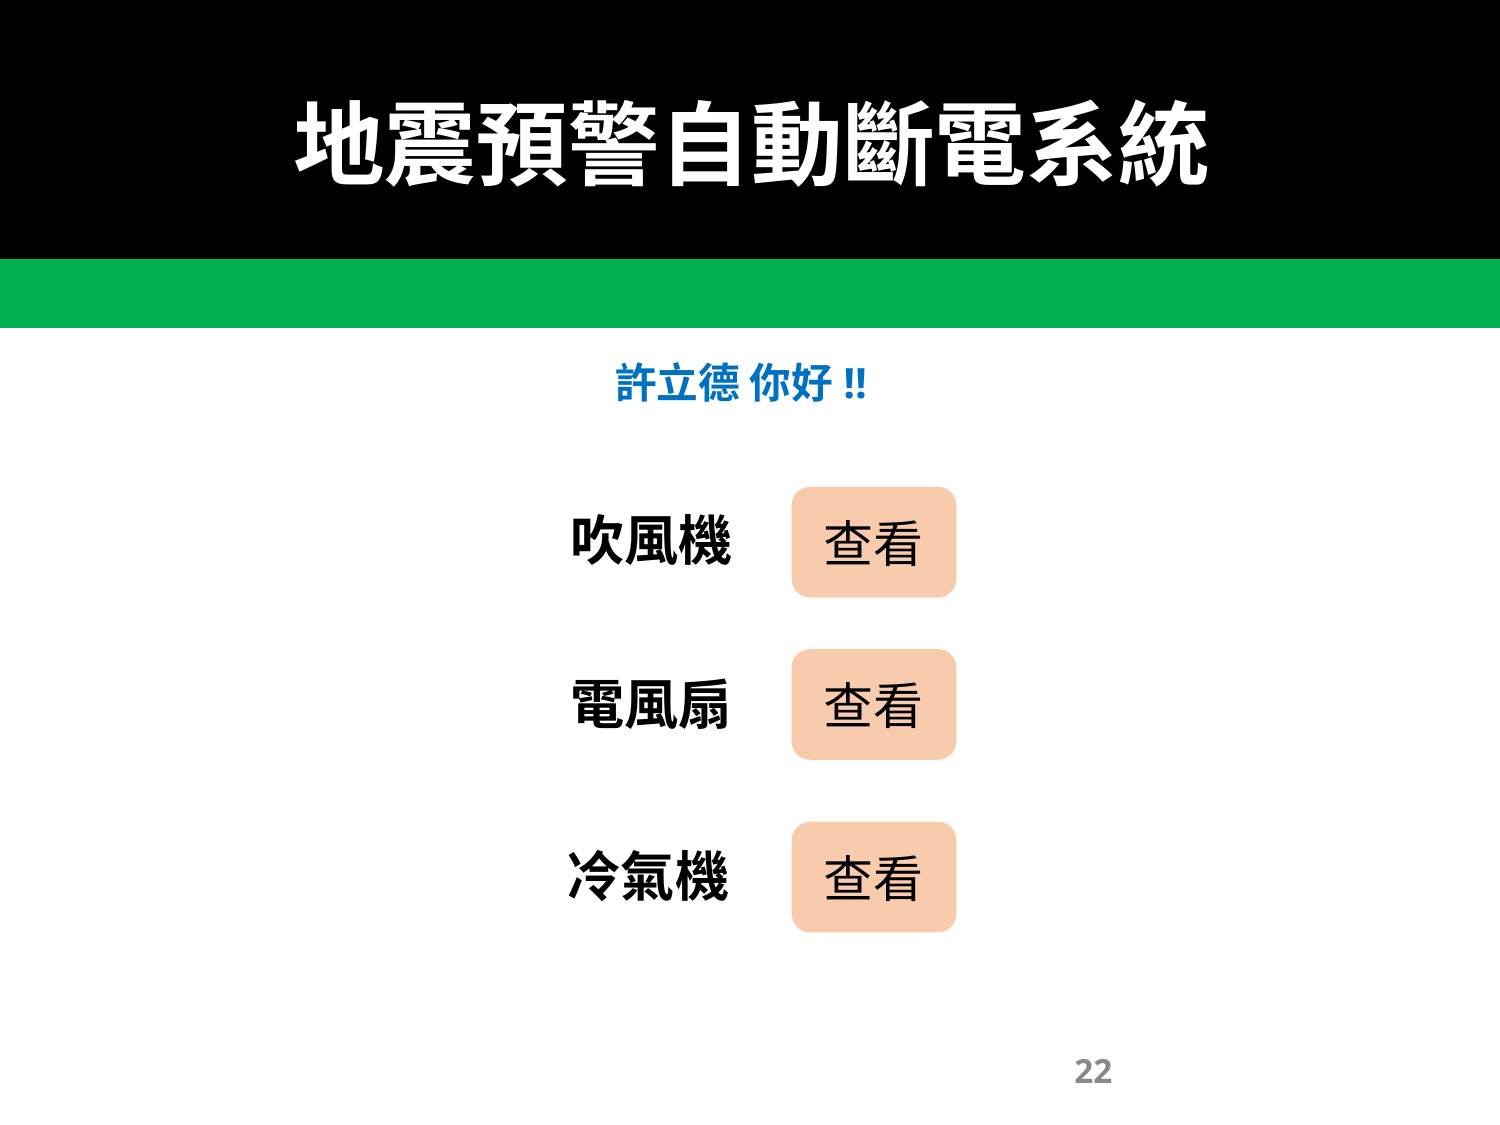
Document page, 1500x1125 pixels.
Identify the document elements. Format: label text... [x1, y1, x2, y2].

text_box [0, 0, 1500, 328]
text_box 查看 [791, 821, 957, 933]
text_box 地震預警自動斷電系統 [278, 79, 1234, 206]
text_box 電風扇 [555, 663, 751, 744]
text_box 查看 [791, 486, 957, 598]
text_box 22 [1059, 1042, 1397, 1103]
text_box 冷氣機 [551, 834, 746, 916]
text_box 許立德 你好!! [600, 349, 892, 416]
title 介面功能細節 [41, 258, 1405, 266]
text_box 吹風機 [555, 499, 751, 580]
text_box 查看 [791, 649, 957, 760]
